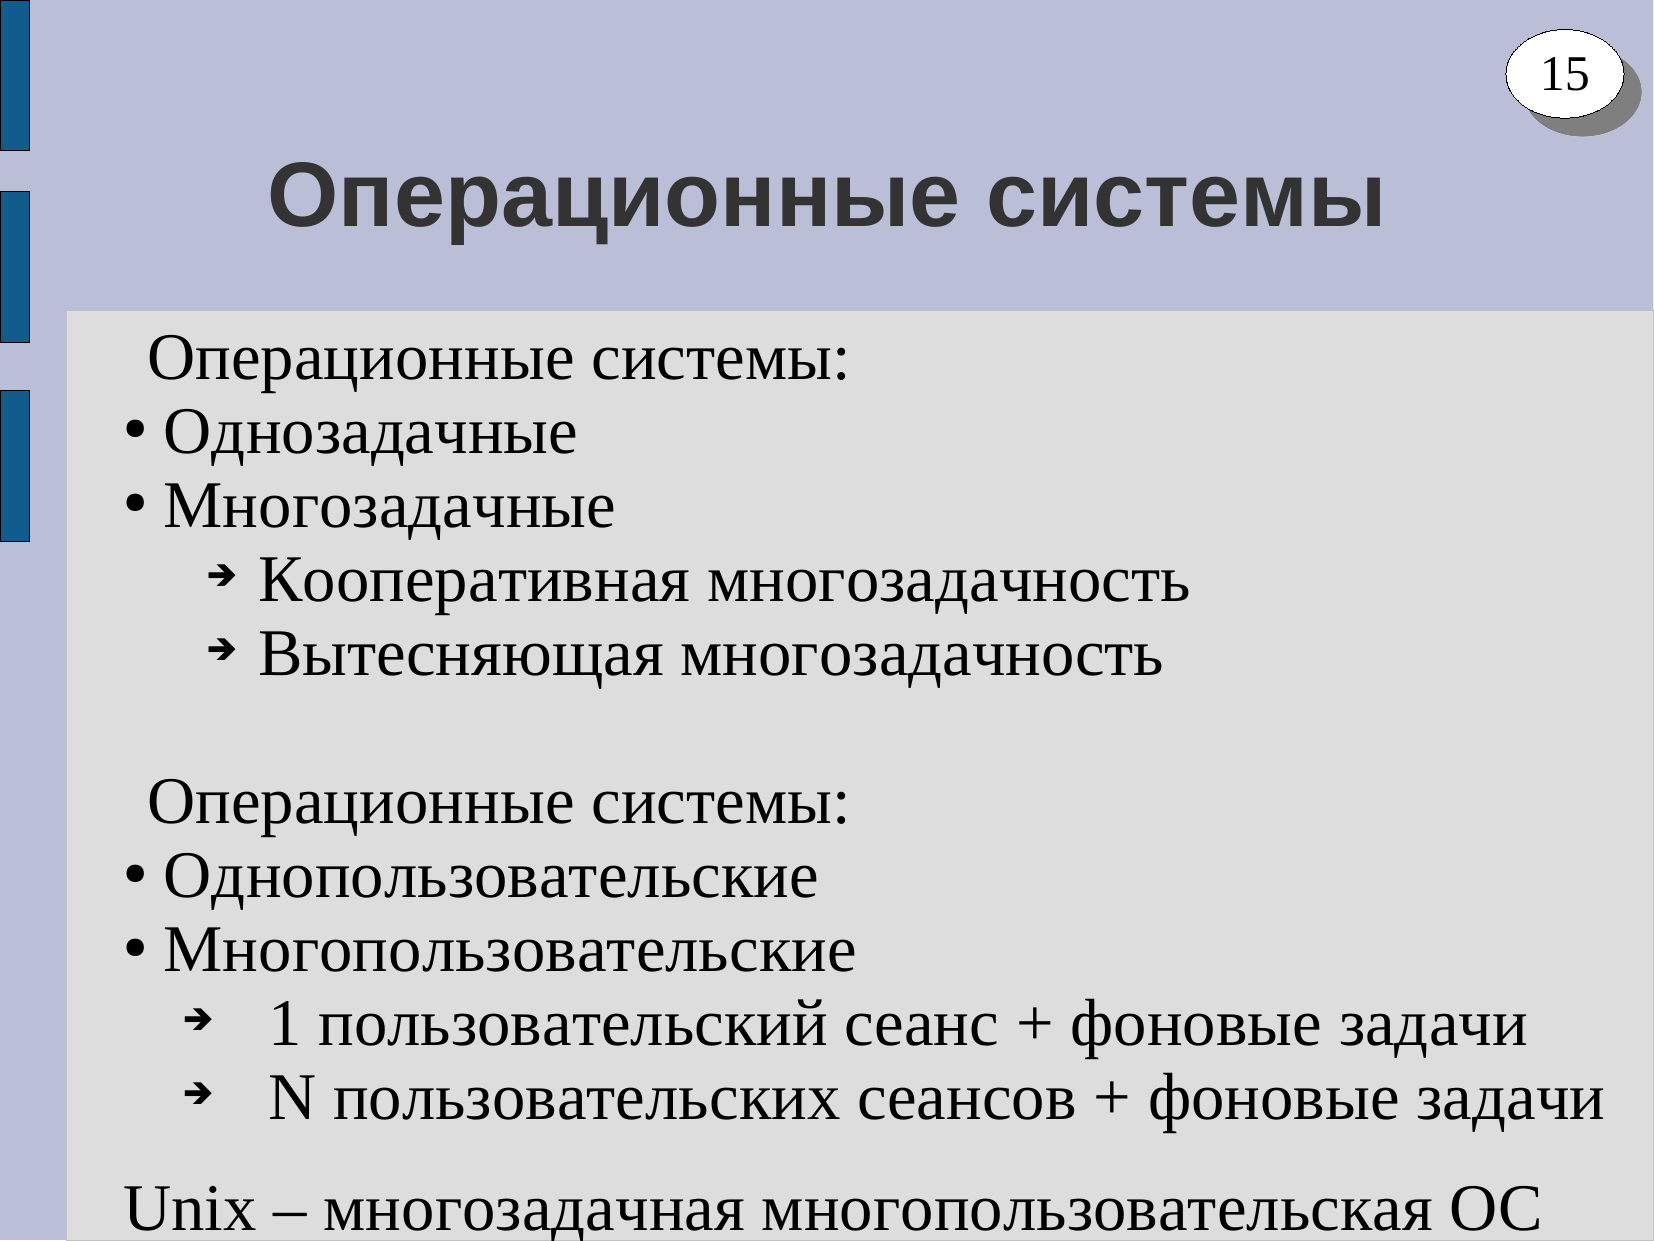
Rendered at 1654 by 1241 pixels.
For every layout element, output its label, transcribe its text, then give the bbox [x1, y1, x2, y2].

title Операционные системы [121, 91, 1534, 299]
text_box 15 [1505, 29, 1625, 119]
subtitle Операционные системы: Однозадачные Многозадачные Кооперативная многозадачность Вытесняющая многозадачность Операционные системы: Однопользовательские Многопользовательские 1 пользовательский сеанс + фоновые задачи N пользовательских сеансов + фоновые задачи Unix – многозадачная многопользовательская ОС [123, 319, 1625, 1241]
